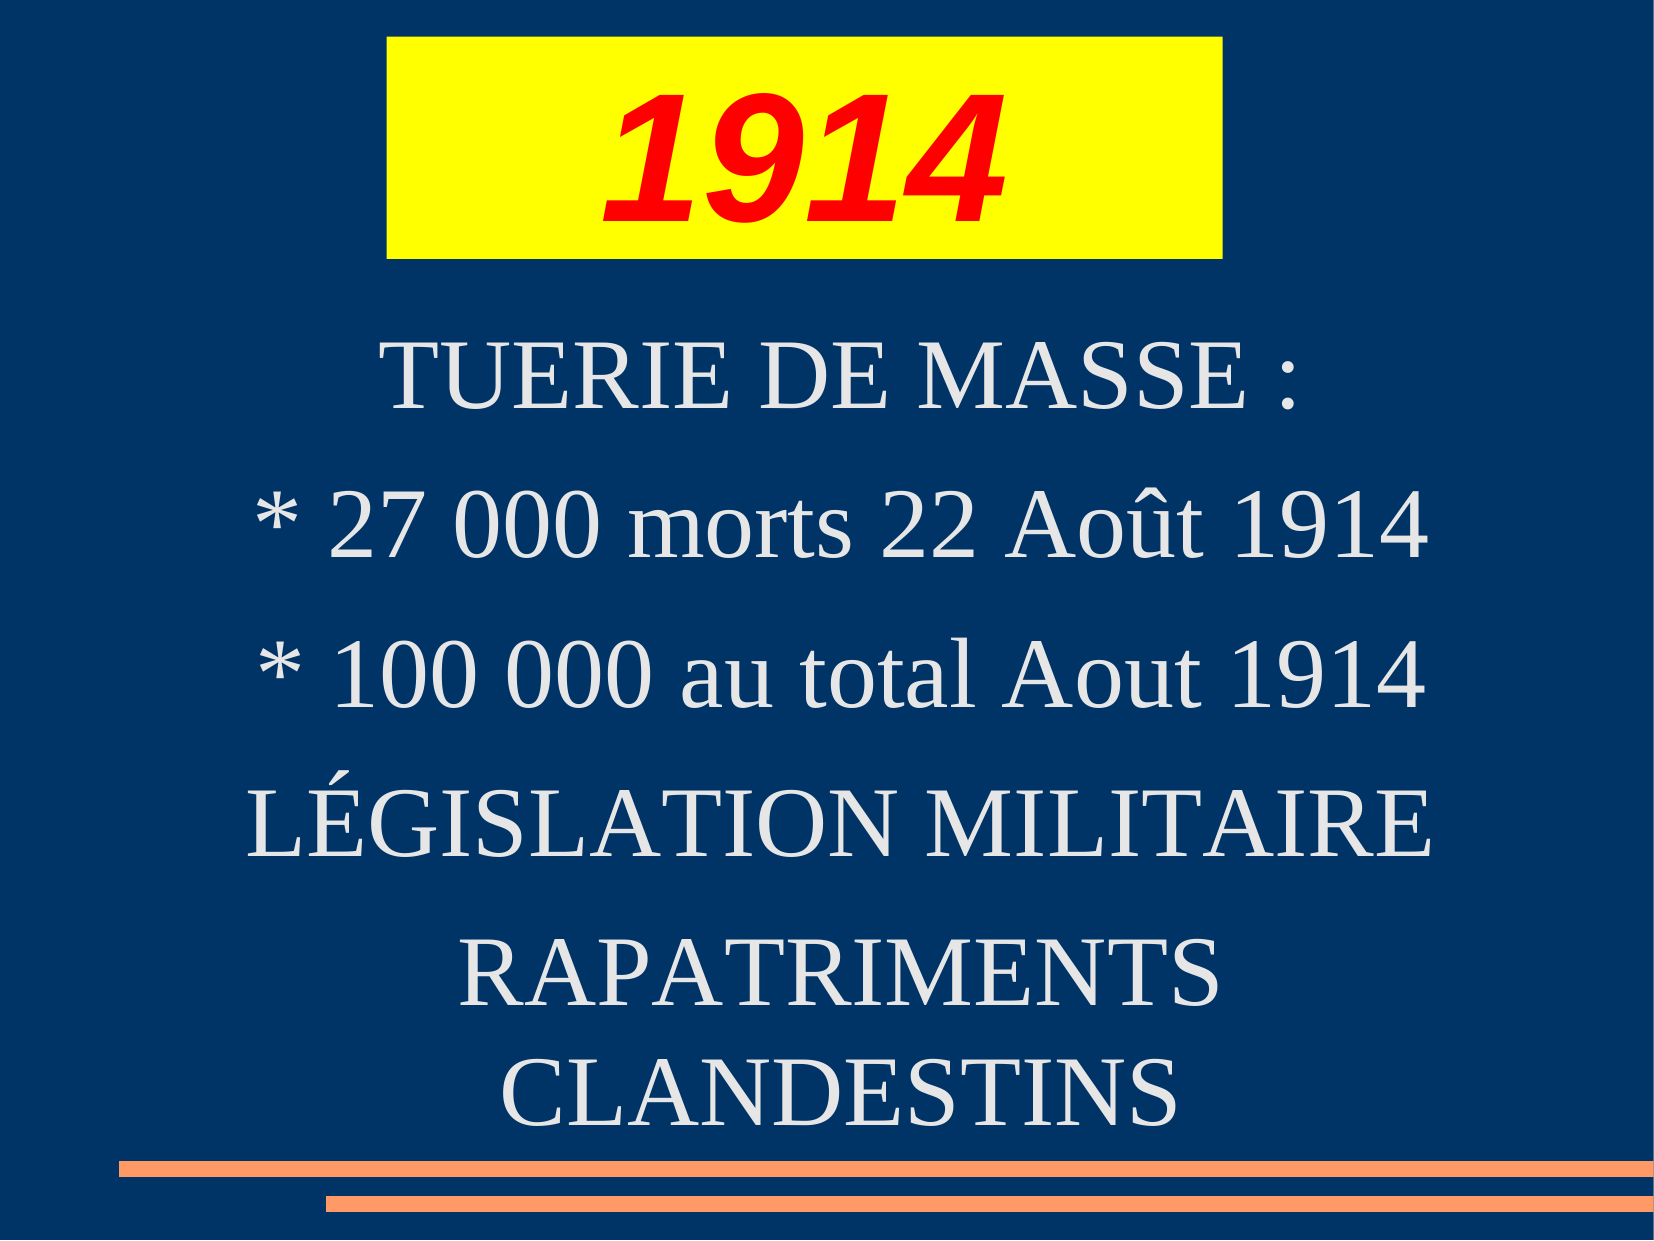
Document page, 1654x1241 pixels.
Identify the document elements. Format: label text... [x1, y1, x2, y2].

title 1914 [386, 36, 1223, 259]
subtitle TUERIE DE MASSE : * 27 000 morts 22 Août 1914 * 100 000 au total Aout 1914 LÉGISLATION MILITAIRE RAPATRIMENTS CLANDESTINS [121, 304, 1561, 1150]
